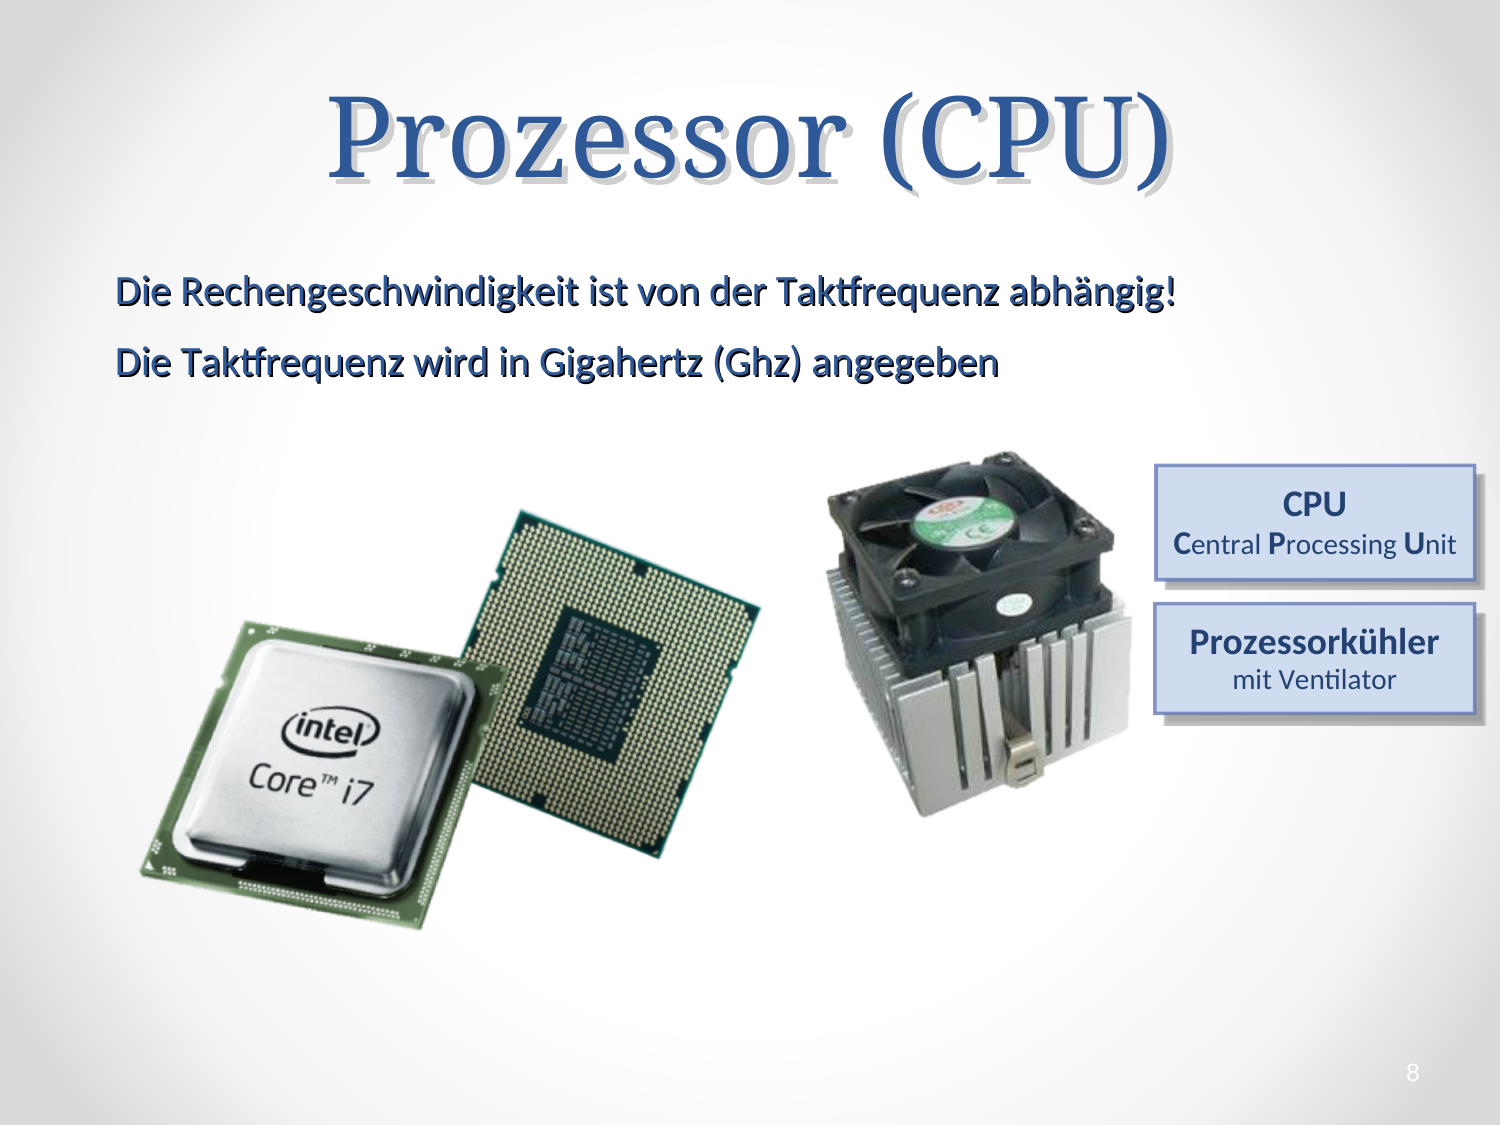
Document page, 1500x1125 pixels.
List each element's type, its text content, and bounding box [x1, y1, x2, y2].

text_box Die Rechengeschwindigkeit ist von der Taktfrequenz abhängig! Die Taktfrequenz wird in Gigahertz (Ghz) angegeben [100, 255, 1413, 392]
text_box CPU Central Processing Unit [1155, 465, 1475, 580]
title Prozessor (CPU)‏ [75, 71, 1426, 208]
picture [0, 0, 1500, 1125]
text_box <Nummer> [1401, 1042, 1494, 1103]
text_box Prozessorkühler mit Ventilator [1154, 603, 1475, 714]
